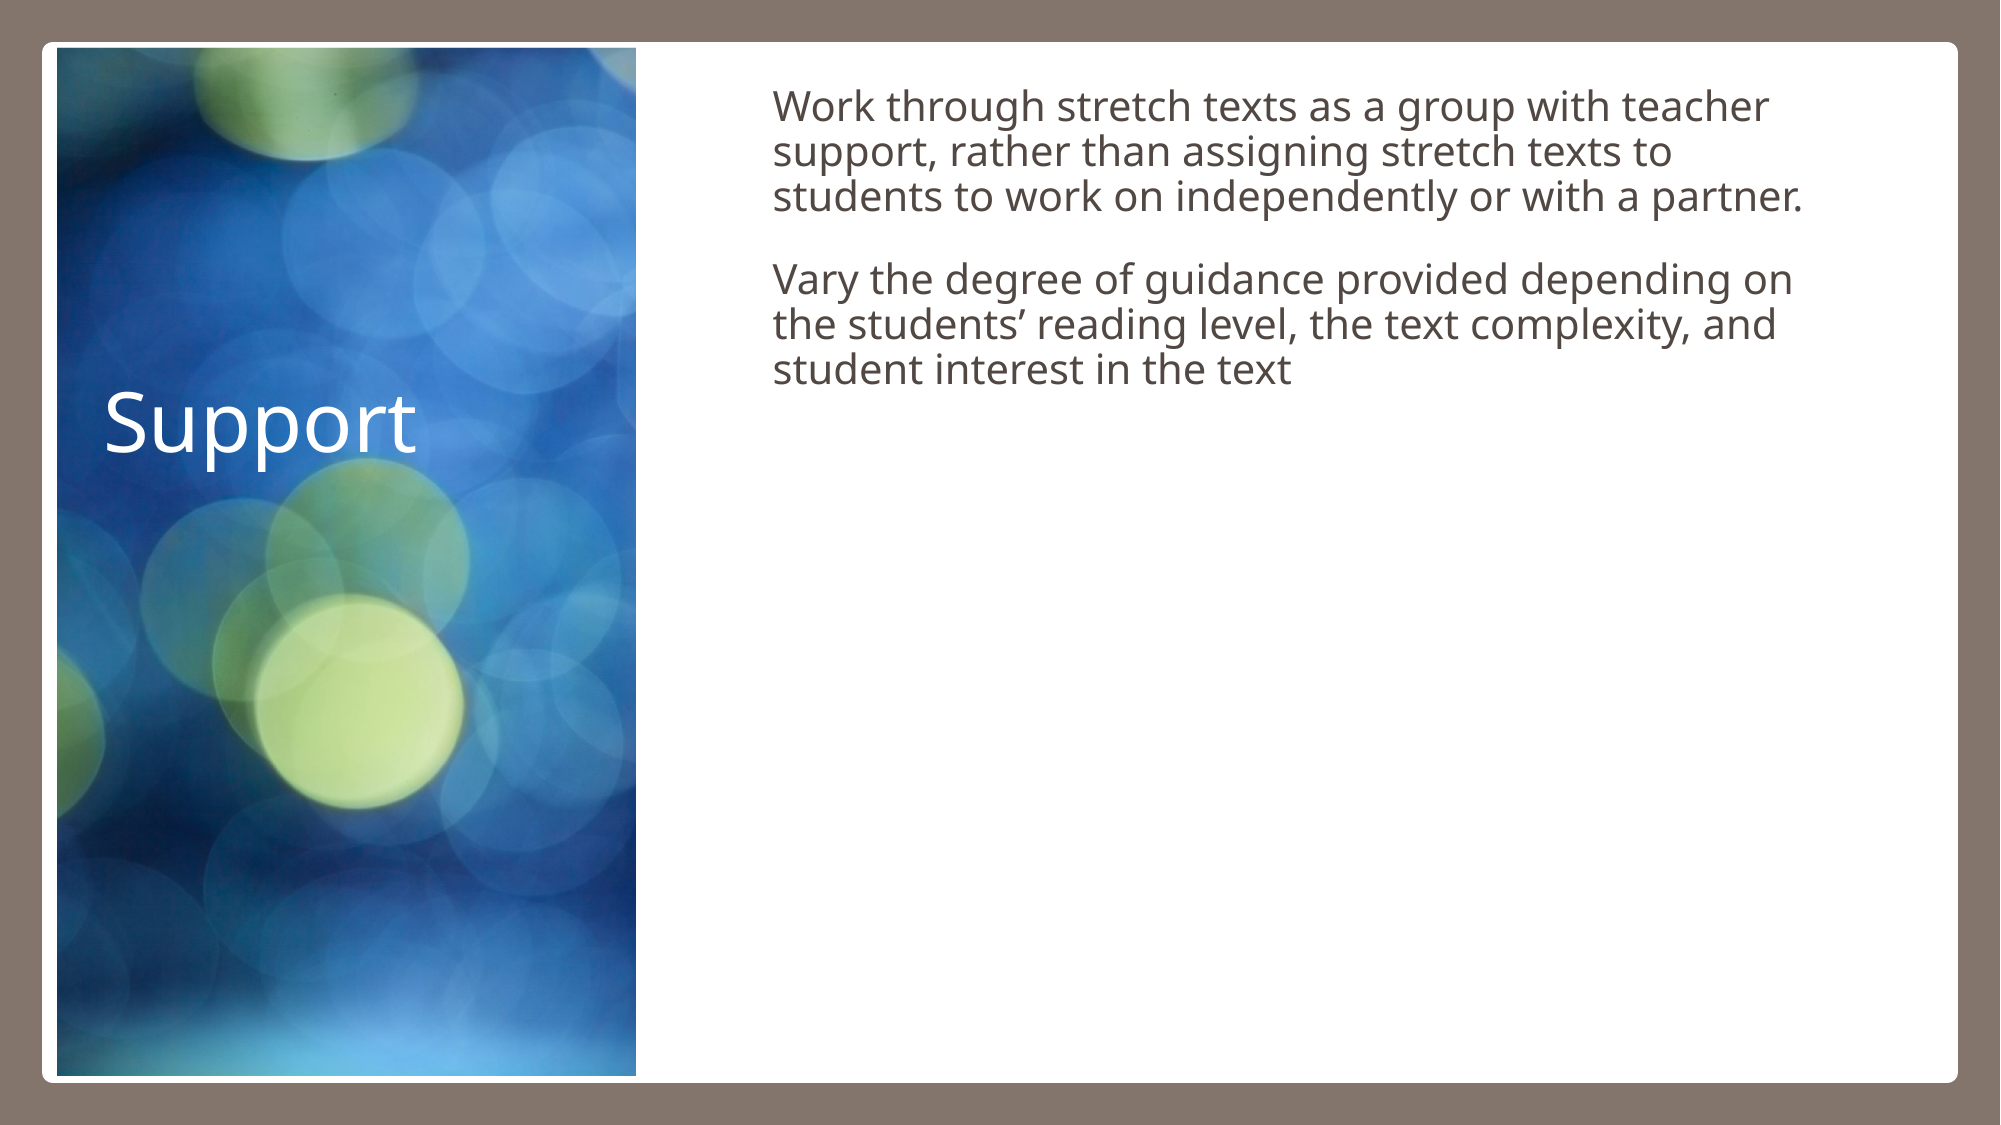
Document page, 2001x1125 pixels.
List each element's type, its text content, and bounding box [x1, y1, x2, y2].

text_box Support [88, 57, 626, 841]
text_box Work through stretch texts as a group with teacher support, rather than assigning stretch texts to students to work on independently or with a partner. Vary the degree of guidance provided depending on the students’ reading level, the text complexity, and student interest in the text [757, 78, 1852, 1073]
text_box [0, 0, 2000, 1125]
picture [57, 47, 636, 1077]
